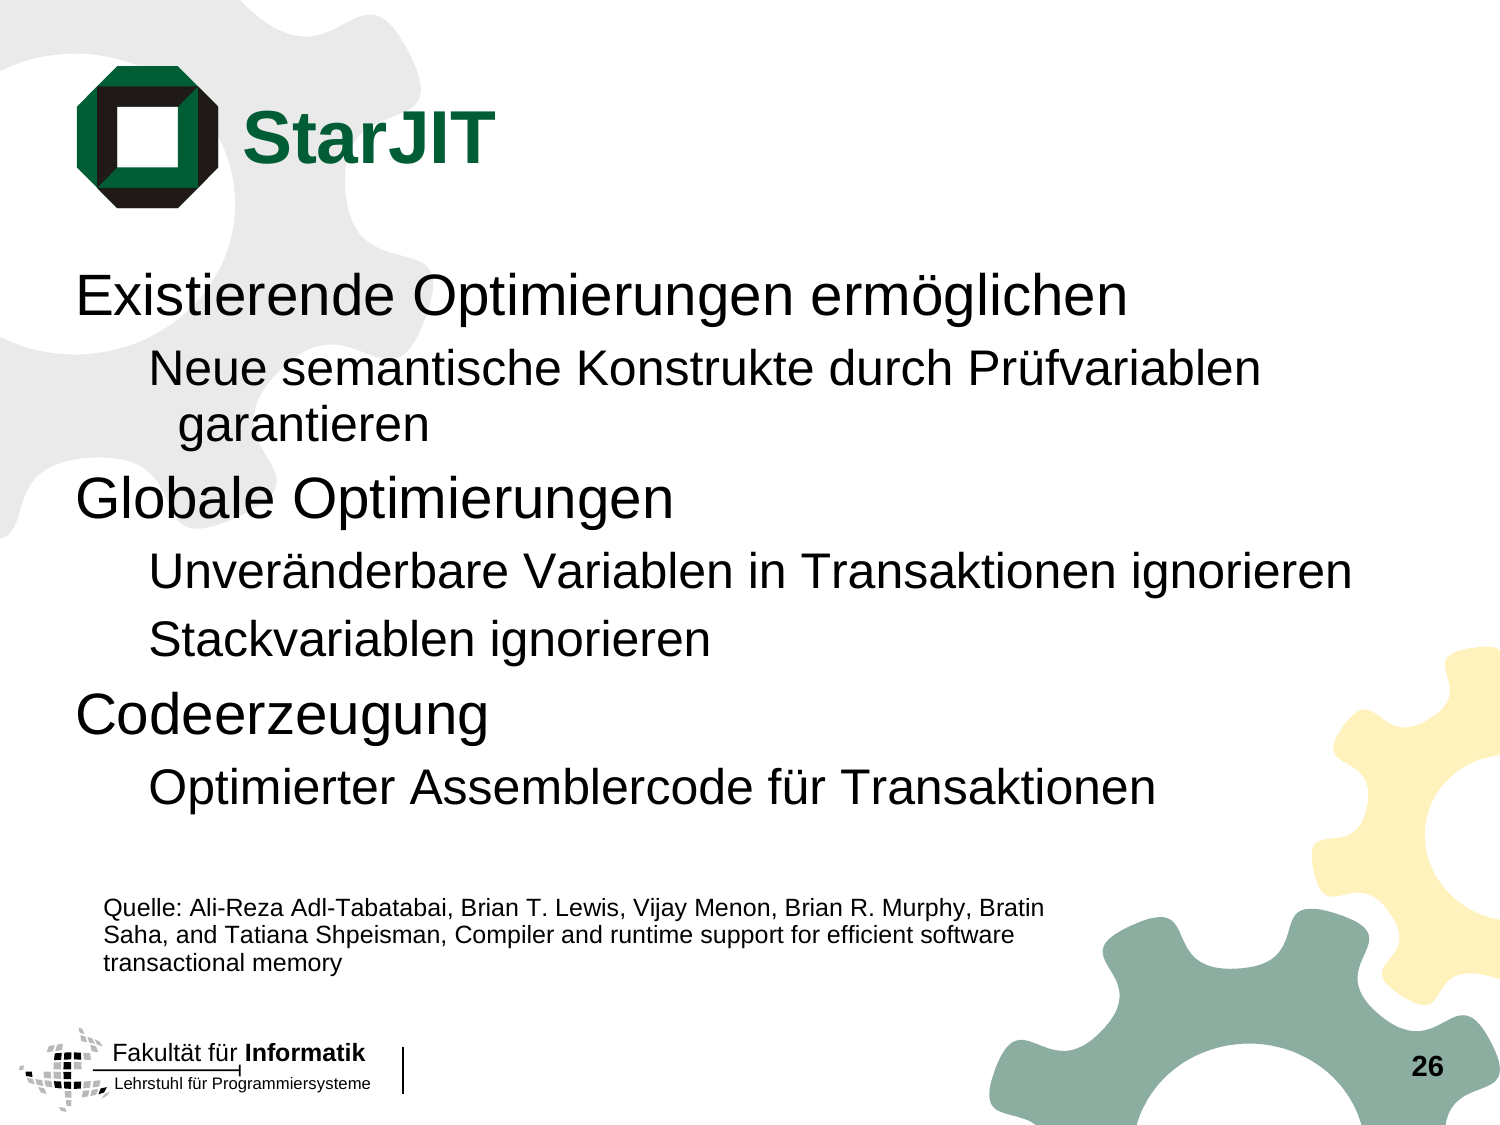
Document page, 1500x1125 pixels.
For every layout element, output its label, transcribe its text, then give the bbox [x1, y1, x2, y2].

title StarJIT [242, 19, 1425, 256]
text_box Quelle: Ali-Reza Adl-Tabatabai, Brian T. Lewis, Vijay Menon, Brian R. Murphy, Bratin Saha, and Tatiana Shpeisman, Compiler and runtime support for efficient software transactional memory [88, 885, 1123, 1013]
list Existierende Optimierungen ermöglichen Neue semantische Konstrukte durch Prüfvariablen garantieren Globale Optimierungen Unveränderbare Variablen in Transaktionen ignorieren Stackvariablen ignorieren Codeerzeugung Optimierter Assemblercode für Transaktionen [75, 262, 1426, 857]
